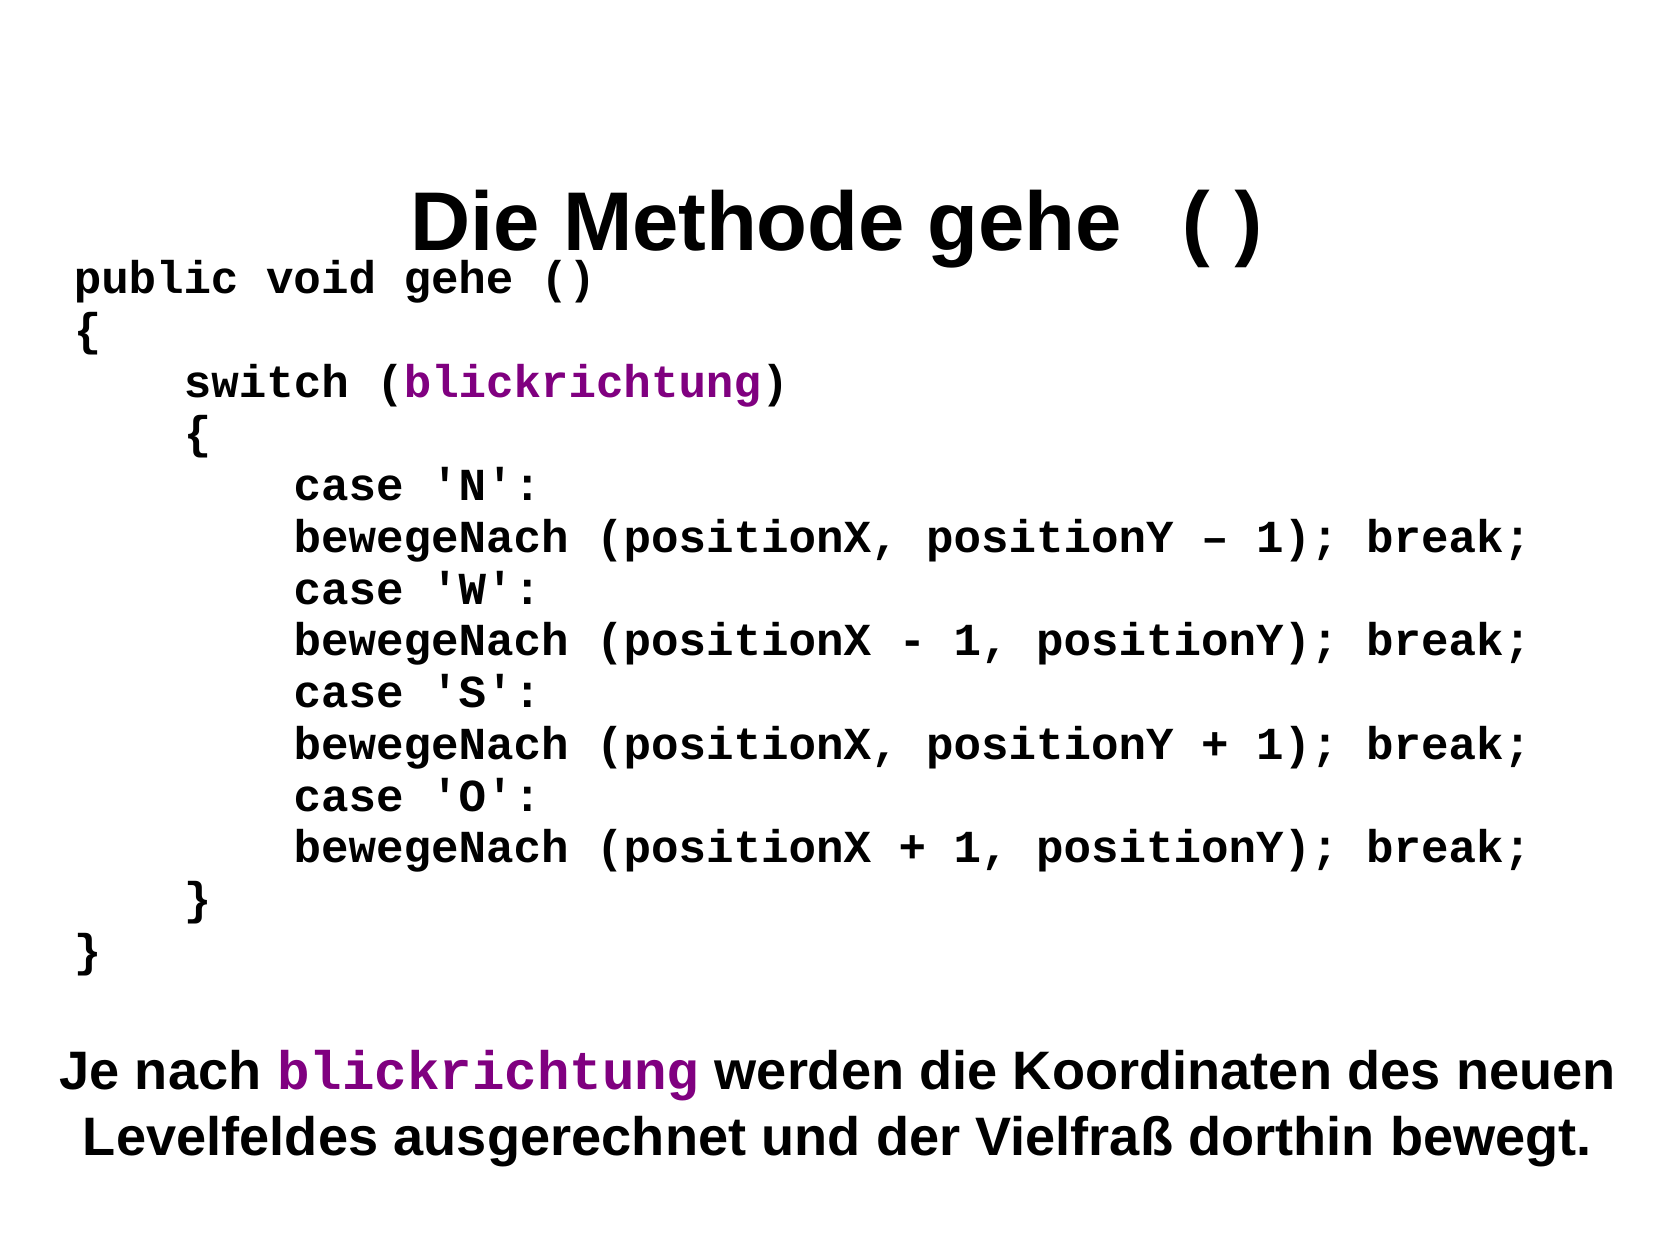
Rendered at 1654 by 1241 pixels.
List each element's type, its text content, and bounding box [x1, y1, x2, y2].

text_box Je nach blickrichtung werden die Koordinaten des neuen Levelfeldes ausgerechnet und der Vielfraß dorthin bewegt. [23, 1033, 1654, 1182]
text_box Die Methode gehe () [88, 118, 1595, 234]
text_box public void gehe () { switch (blickrichtung) { case 'N': bewegeNach (positionX, positionY – 1); break; case 'W': bewegeNach (positionX - 1, positionY); break; case 'S': bewegeNach (positionX, positionY + 1); break; case 'O': bewegeNach (positionX + 1, positionY); break; } } [59, 248, 1625, 988]
